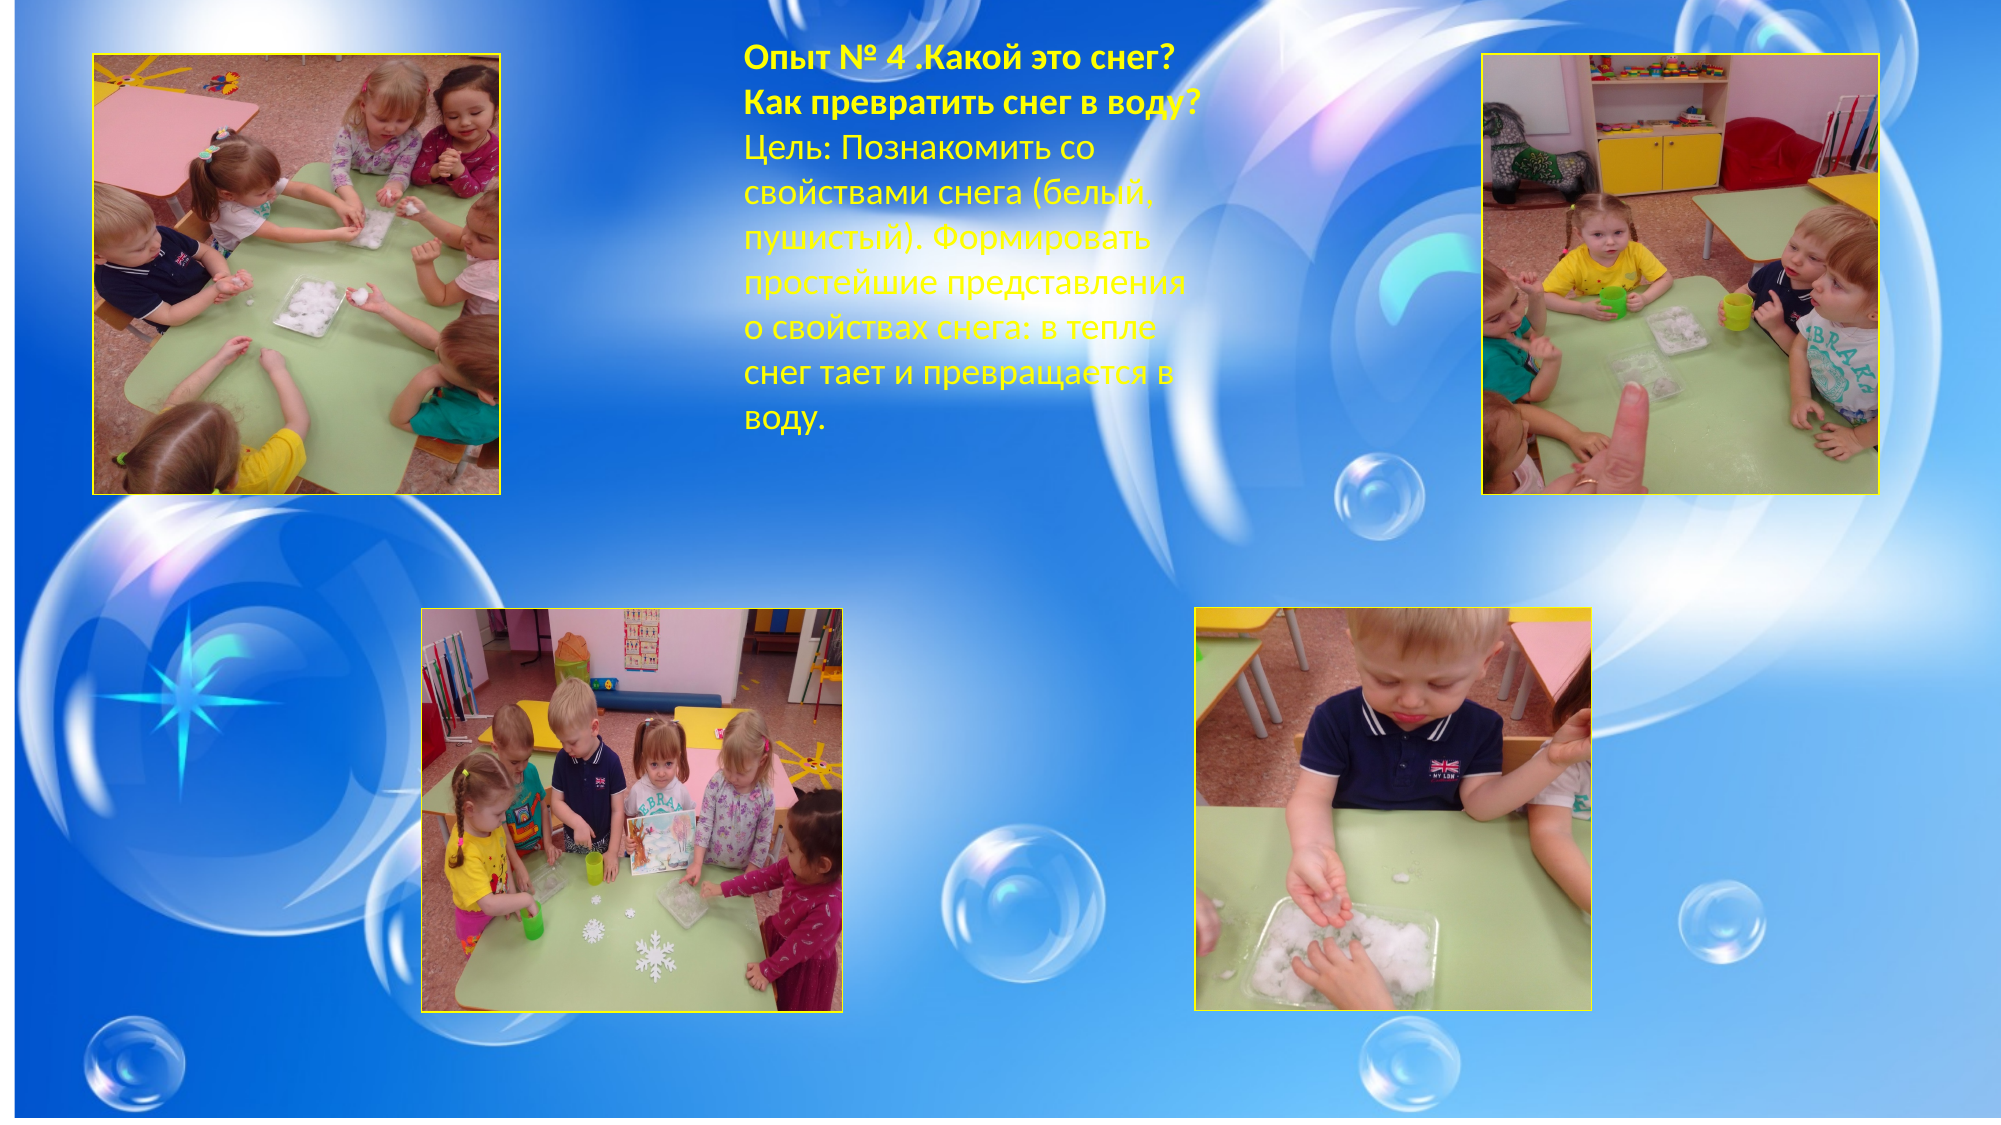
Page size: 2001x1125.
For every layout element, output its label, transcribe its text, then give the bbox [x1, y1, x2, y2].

picture [14, 0, 2000, 1118]
text_box [774, 525, 1225, 586]
text_box Опыт № 4 .Какой это снег? Как превратить снег в воду? Цель: Познакомить со свойствами снега (белый, пушистый). Формировать простейшие представления о свойствах снега: в тепле снег тает и превращается в воду. [728, 24, 1226, 450]
